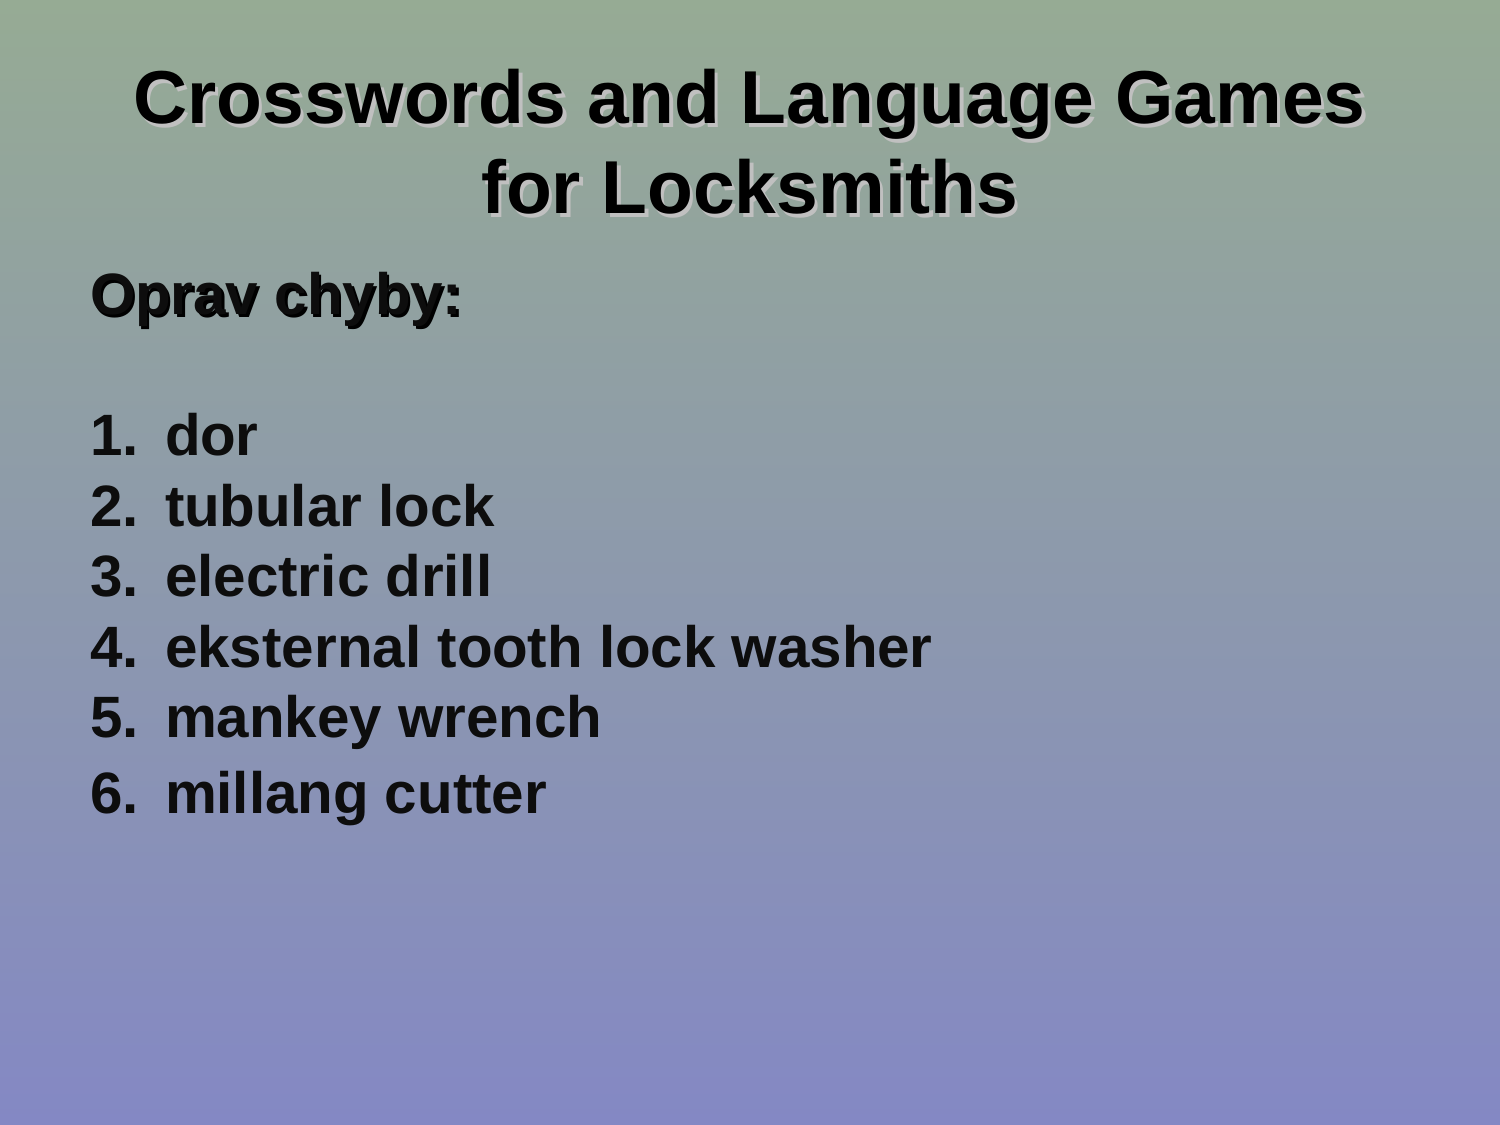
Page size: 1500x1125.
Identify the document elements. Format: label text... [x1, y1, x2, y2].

list Oprav chyby: dor tubular lock electric drill eksternal tooth lock washer mankey wrench millang cutter [75, 262, 1426, 1006]
title Crosswords and Language Games for Locksmiths [75, 41, 1426, 237]
